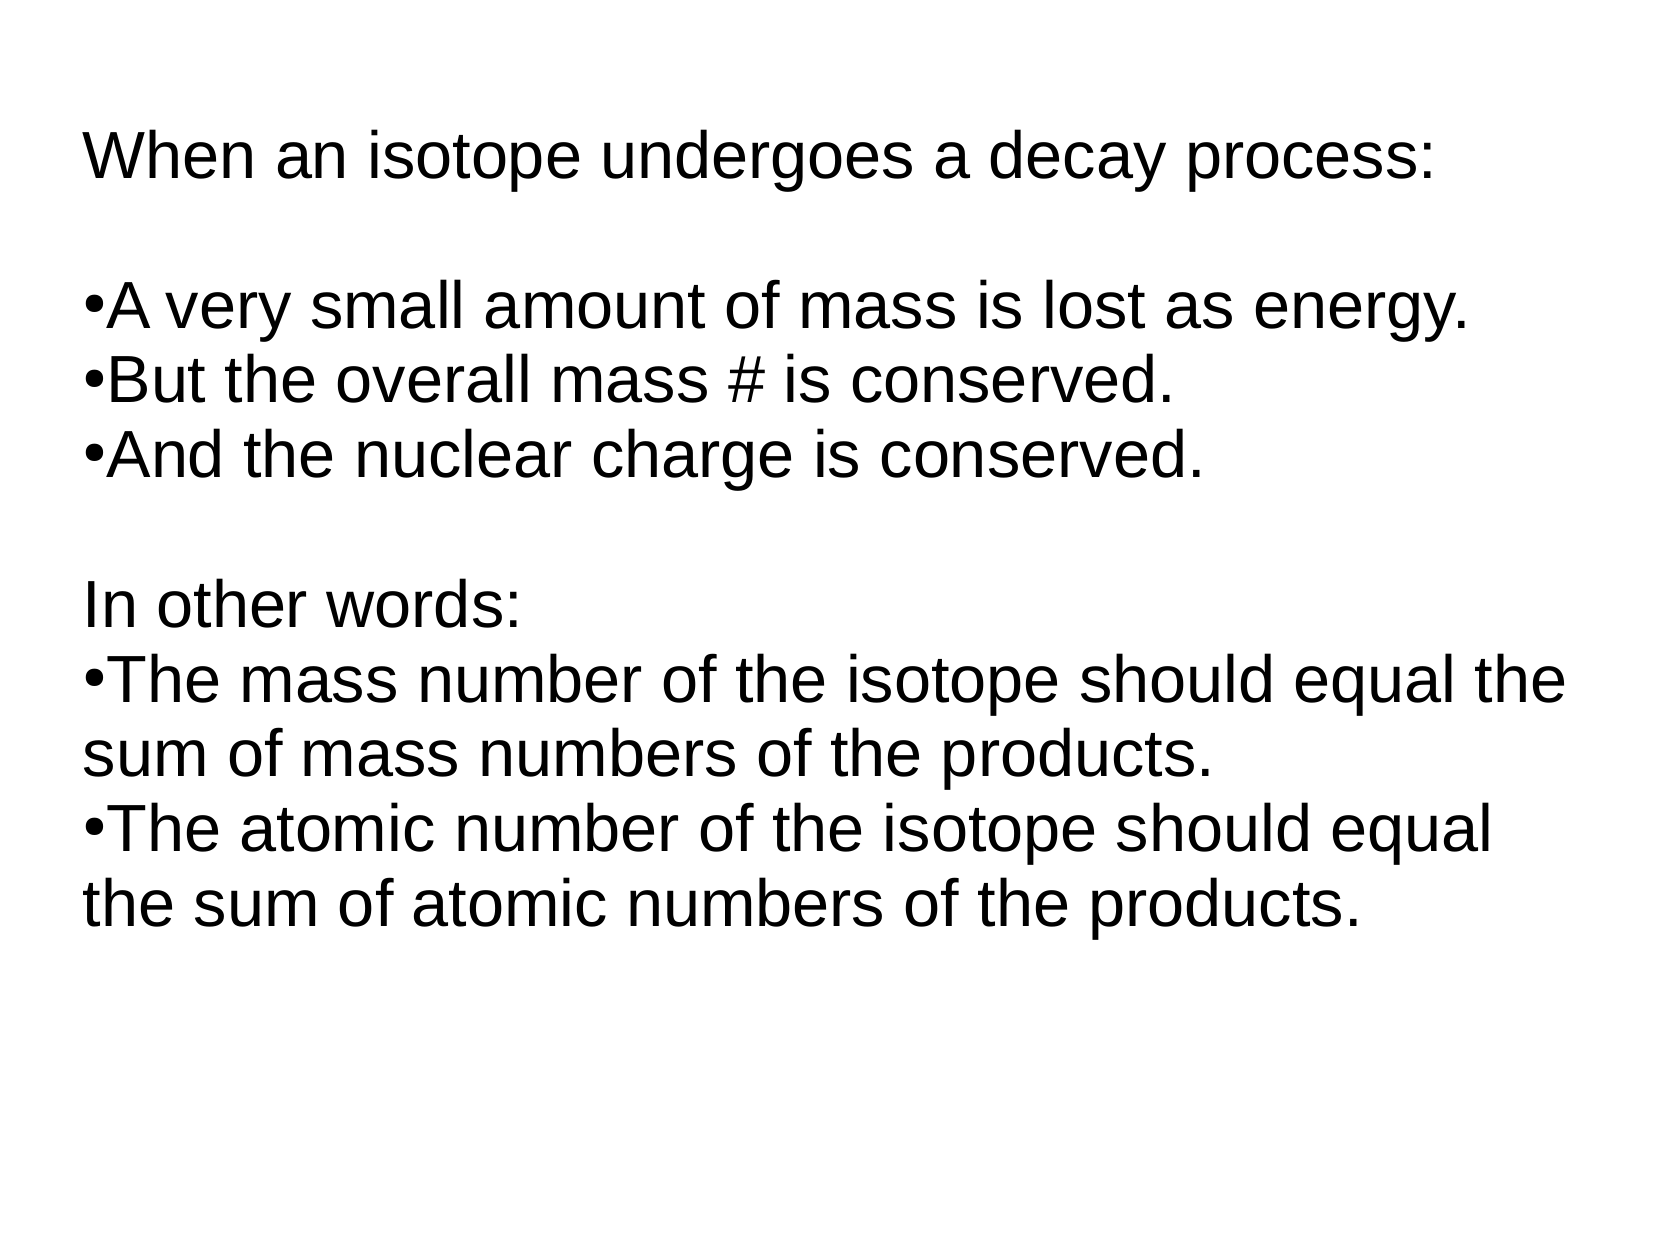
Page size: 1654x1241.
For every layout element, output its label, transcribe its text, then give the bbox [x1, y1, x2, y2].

subtitle When an isotope undergoes a decay process: A very small amount of mass is lost as energy. But the overall mass # is conserved. And the nuclear charge is conserved. In other words: The mass number of the isotope should equal the sum of mass numbers of the products. The atomic number of the isotope should equal the sum of atomic numbers of the products. [82, 49, 1571, 1010]
